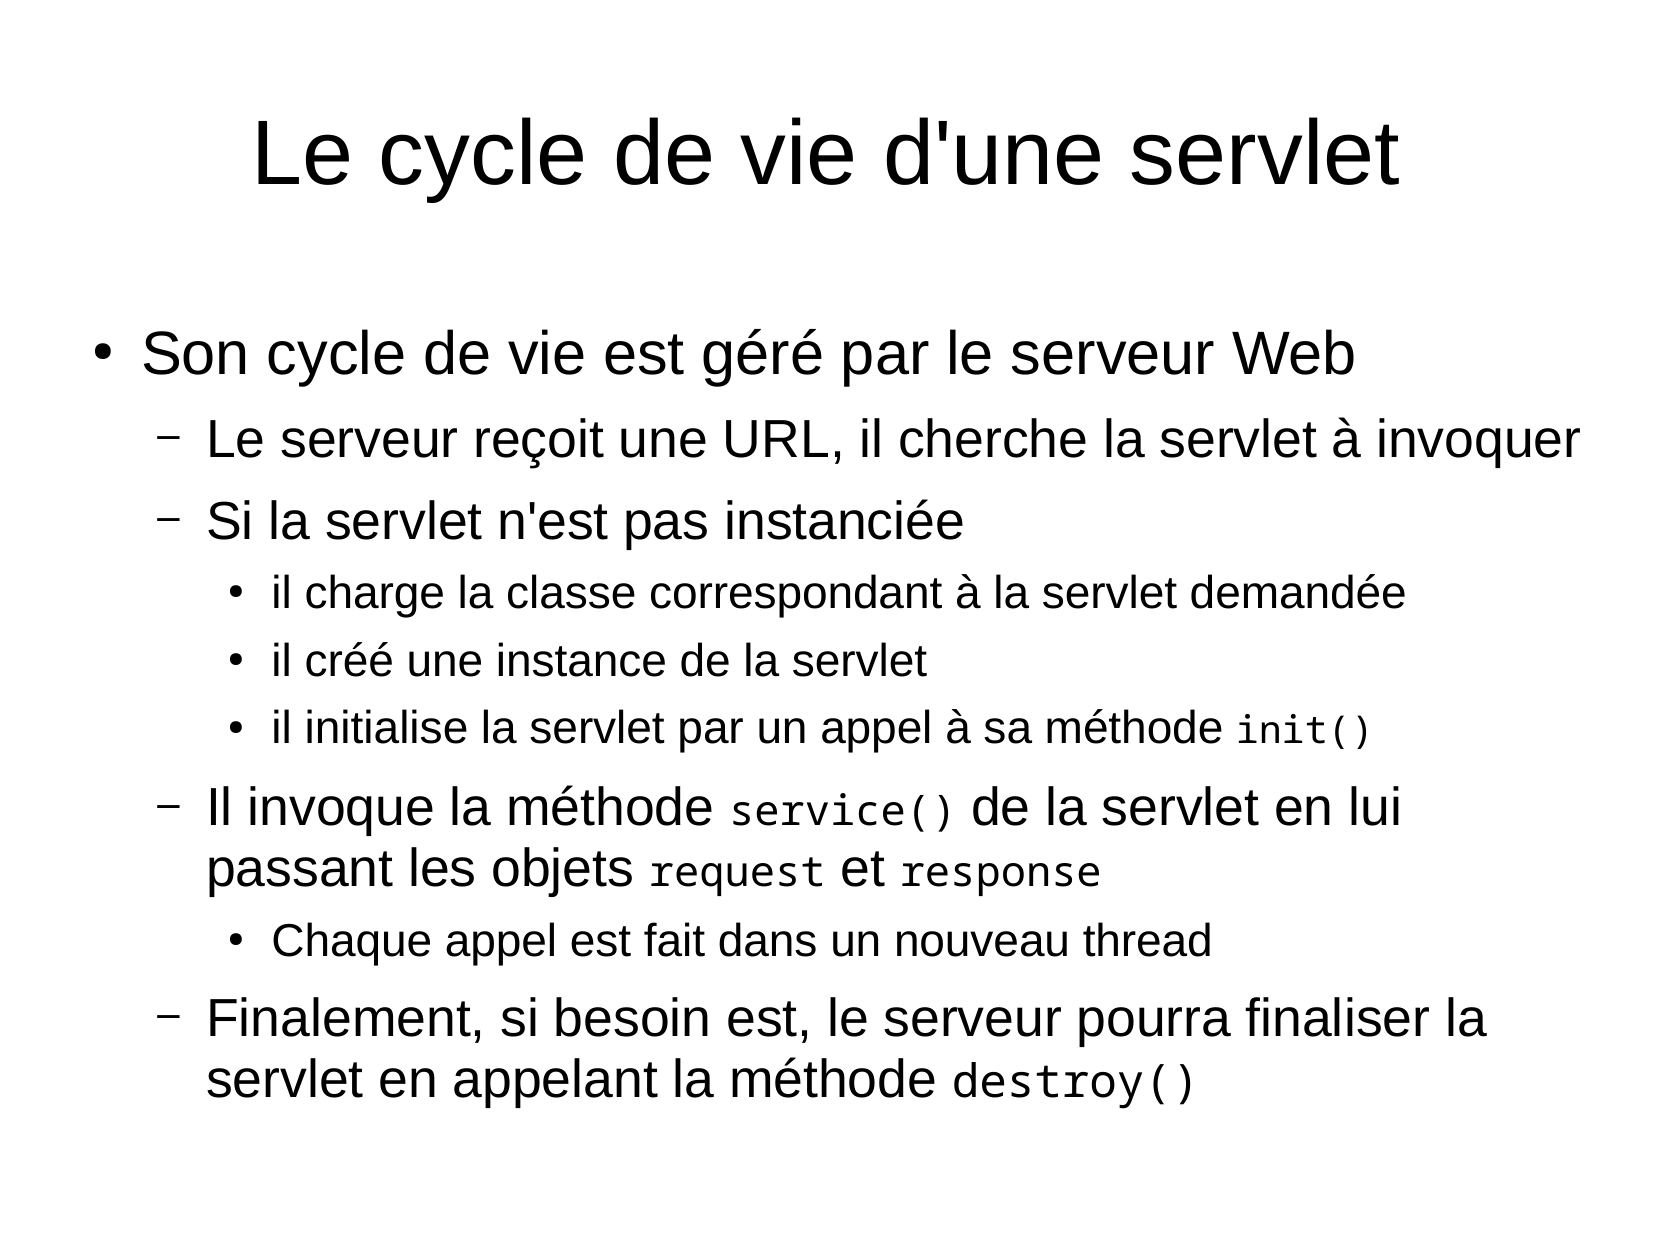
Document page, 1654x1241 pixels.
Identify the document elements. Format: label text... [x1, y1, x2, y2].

title Le cycle de vie d'une servlet [82, 49, 1571, 257]
list Son cycle de vie est géré par le serveur Web Le serveur reçoit une URL, il cherche la servlet à invoquer Si la servlet n'est pas instanciée il charge la classe correspondant à la servlet demandée il créé une instance de la servlet il initialise la servlet par un appel à sa méthode init() Il invoque la méthode service() de la servlet en lui passant les objets request et response Chaque appel est fait dans un nouveau thread Finalement, si besoin est, le serveur pourra finaliser la servlet en appelant la méthode destroy() [75, 318, 1595, 1173]
